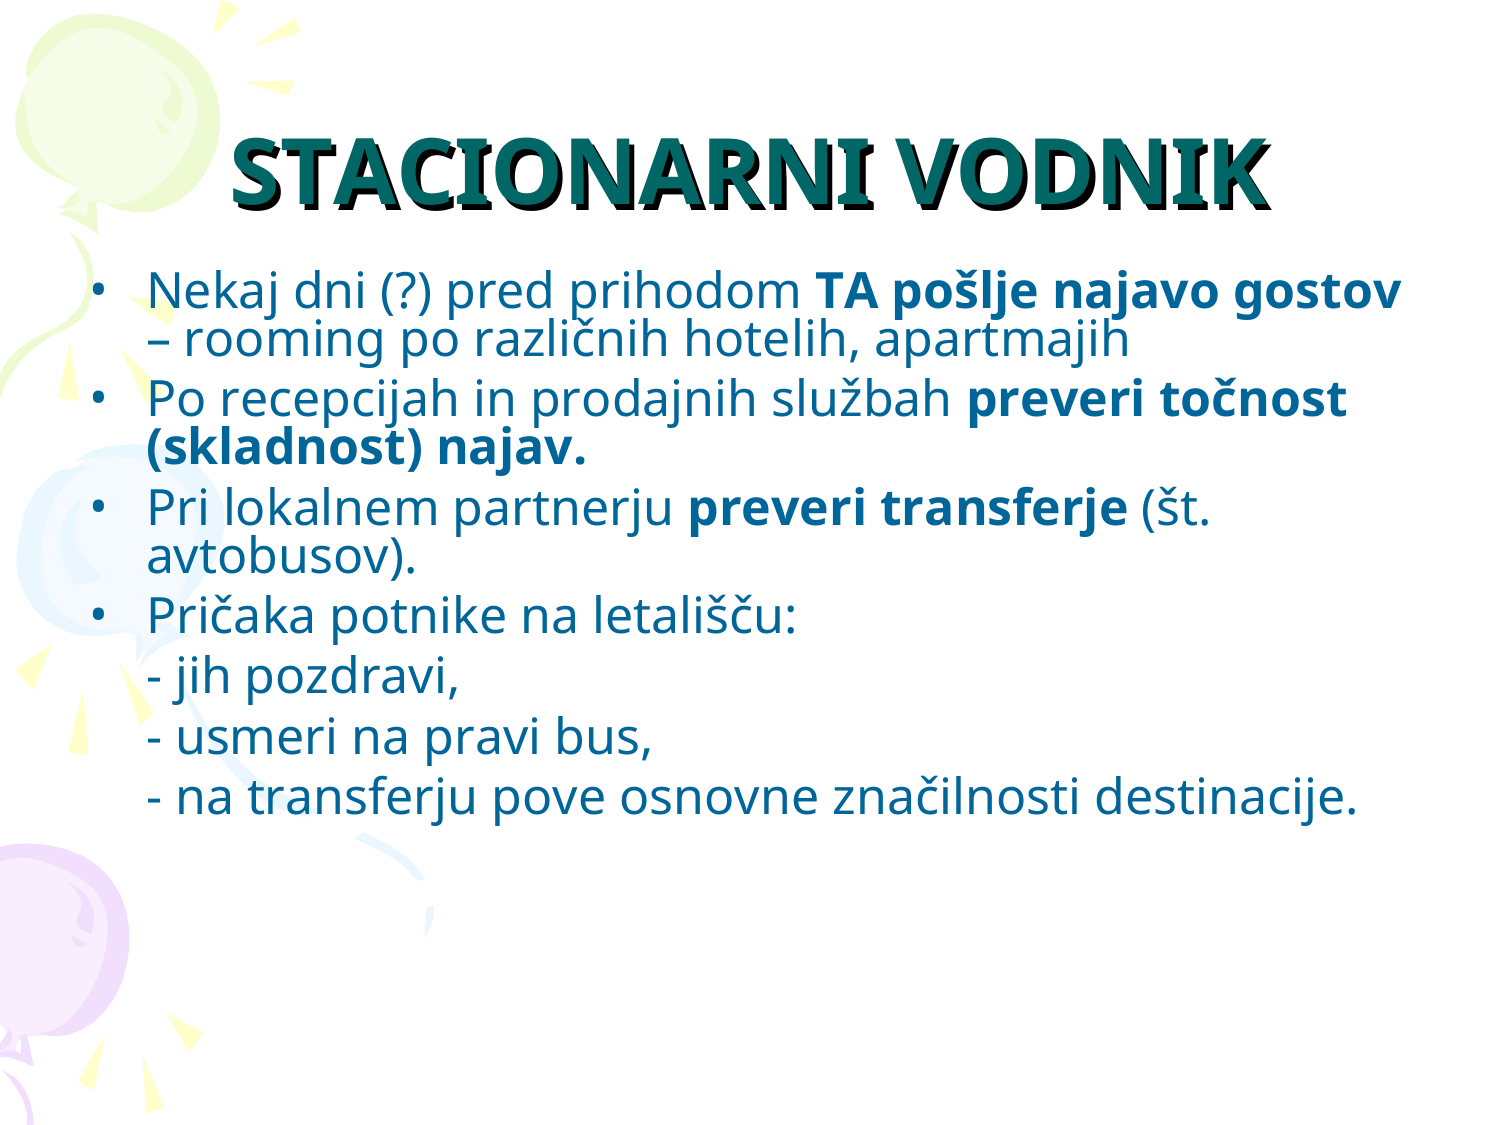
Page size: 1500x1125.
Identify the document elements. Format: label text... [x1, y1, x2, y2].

title STACIONARNI VODNIK [72, 16, 1426, 233]
list Nekaj dni (?) pred prihodom TA pošlje najavo gostov – rooming po različnih hotelih, apartmajih Po recepcijah in prodajnih službah preveri točnost (skladnost) najav. Pri lokalnem partnerju preveri transferje (št. avtobusov). Pričaka potnike na letališču: - jih pozdravi, - usmeri na pravi bus, - na transferju pove osnovne značilnosti destinacije. [75, 262, 1426, 994]
